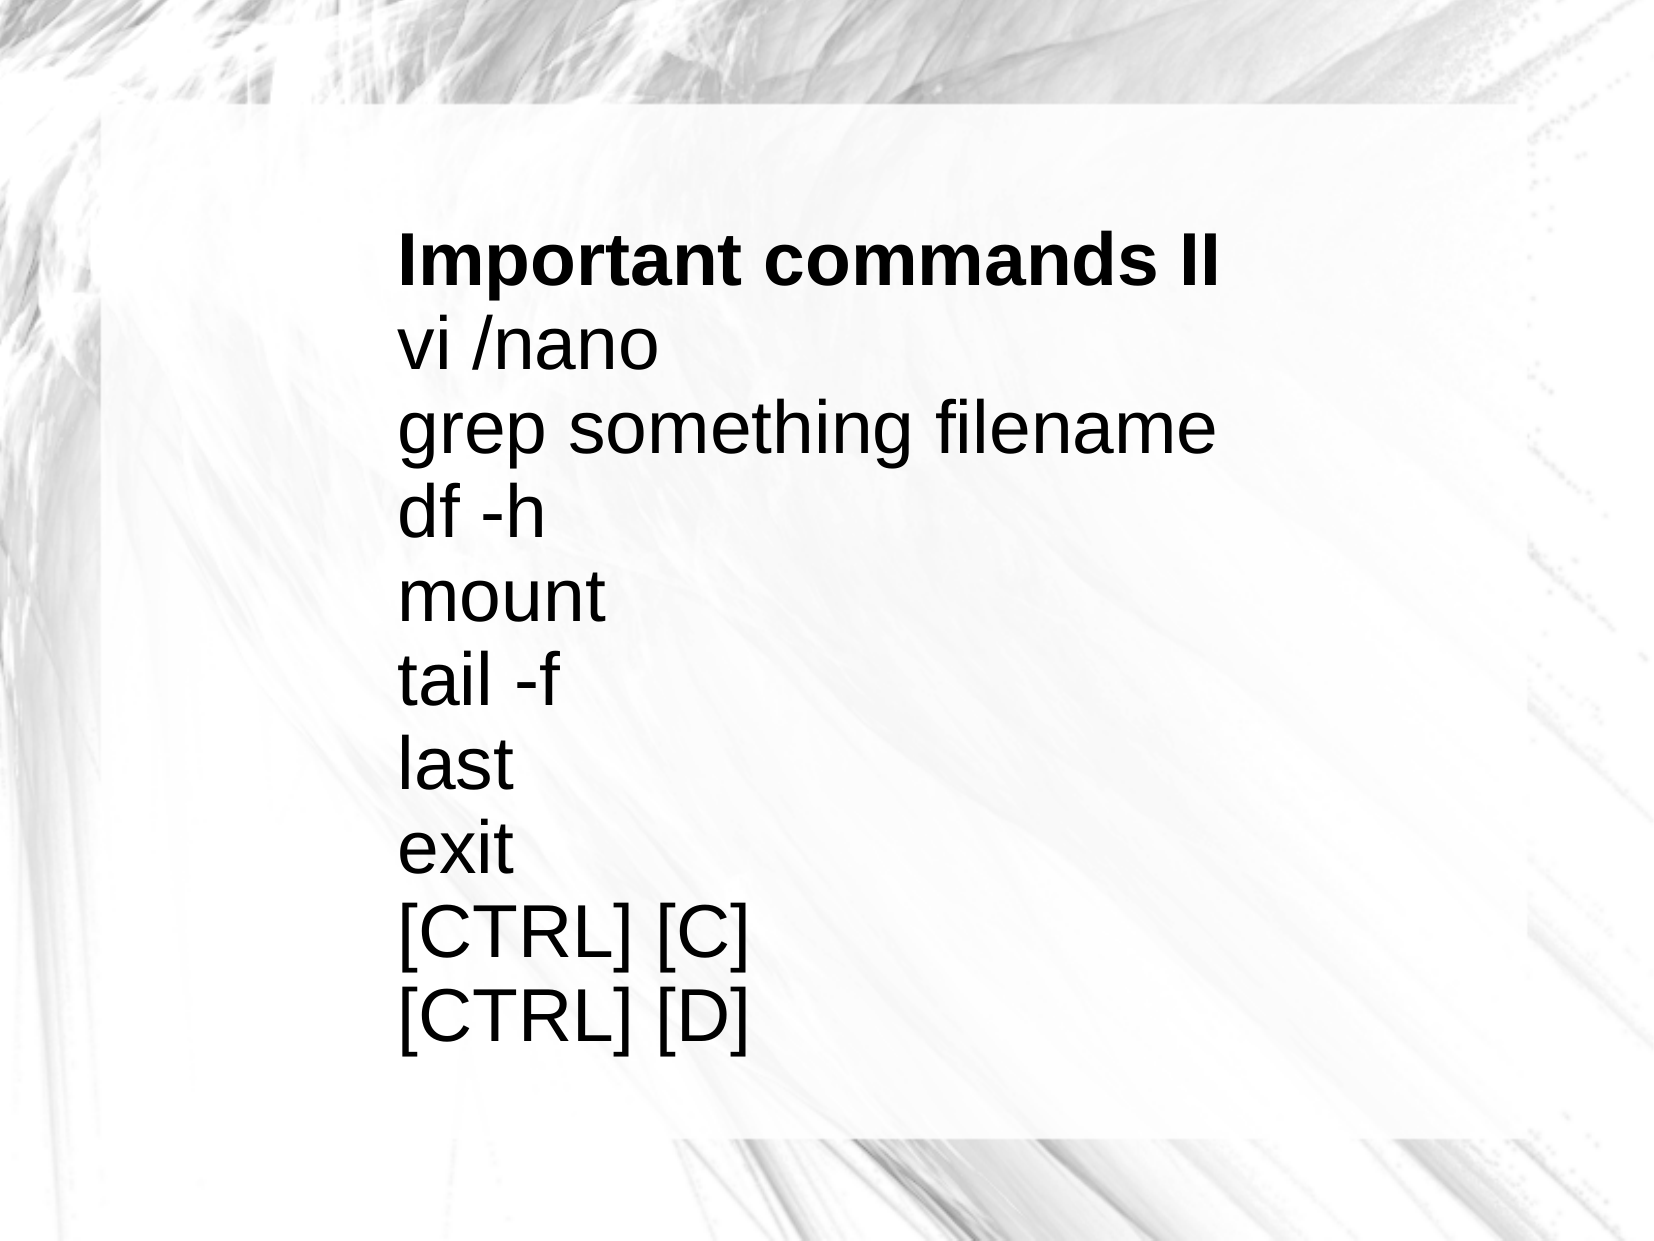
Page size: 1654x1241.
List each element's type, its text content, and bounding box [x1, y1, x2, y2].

text_box Important commands II vi /nano grep something filename df -h mount tail -f last exit [CTRL] [C] [CTRL] [D] [382, 210, 1238, 976]
picture [0, 0, 1654, 1241]
